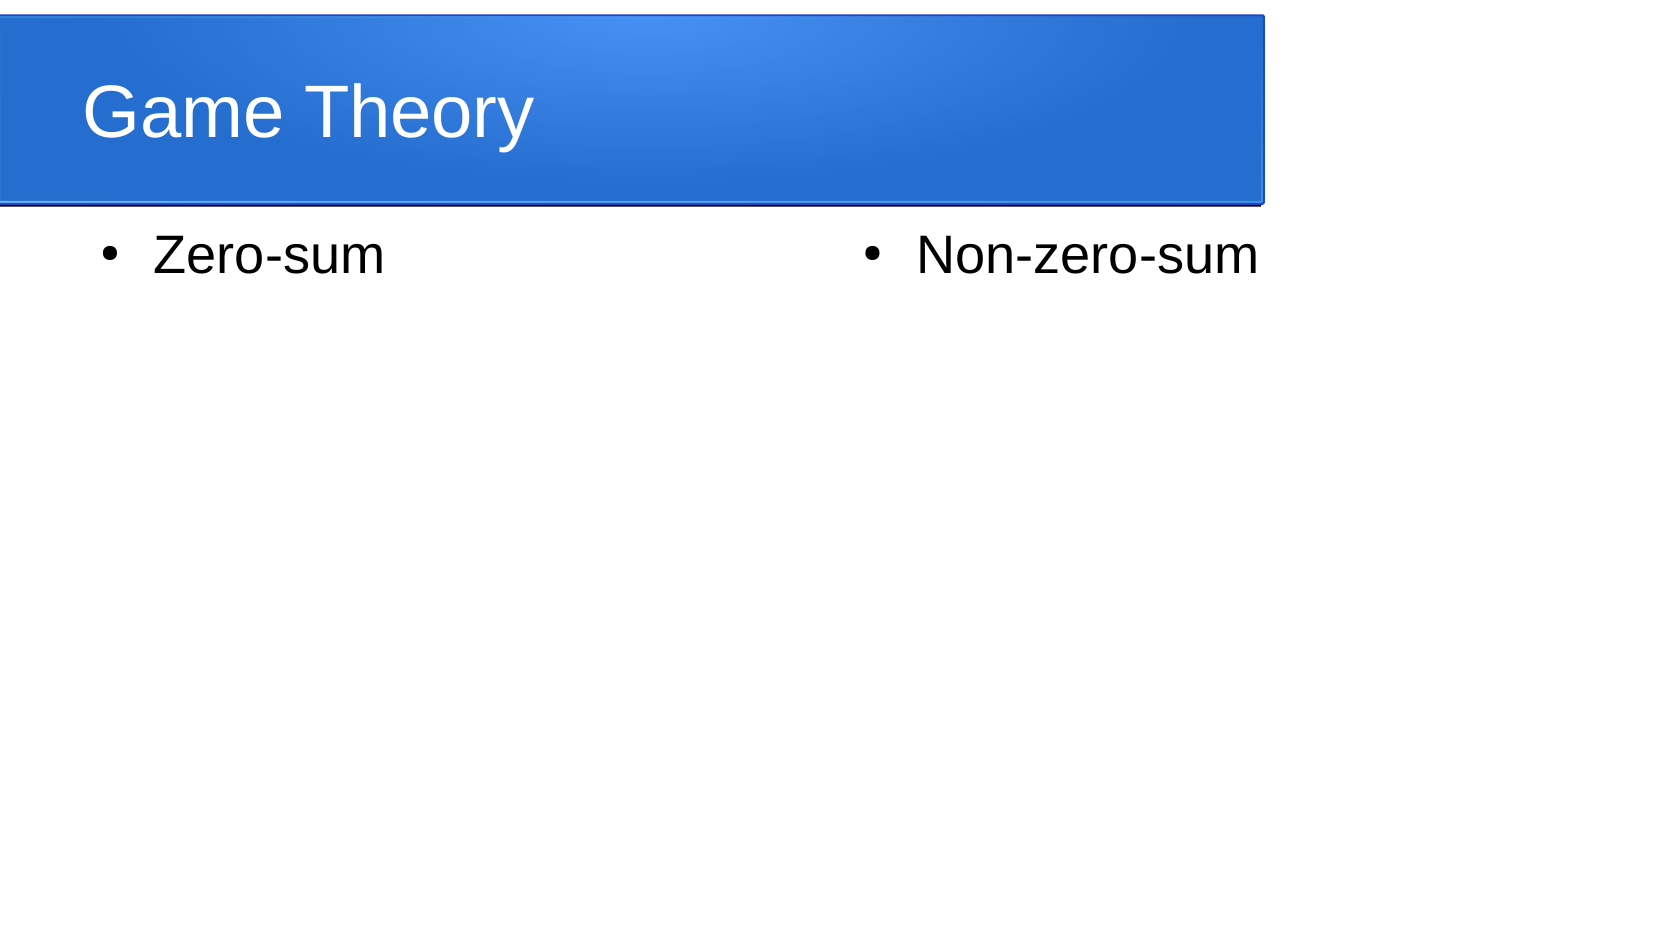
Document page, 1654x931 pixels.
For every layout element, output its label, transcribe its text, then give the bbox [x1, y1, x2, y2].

title Game Theory [82, 35, 1235, 189]
list Non-zero-sum [845, 224, 1572, 764]
list Zero-sum [82, 224, 809, 764]
